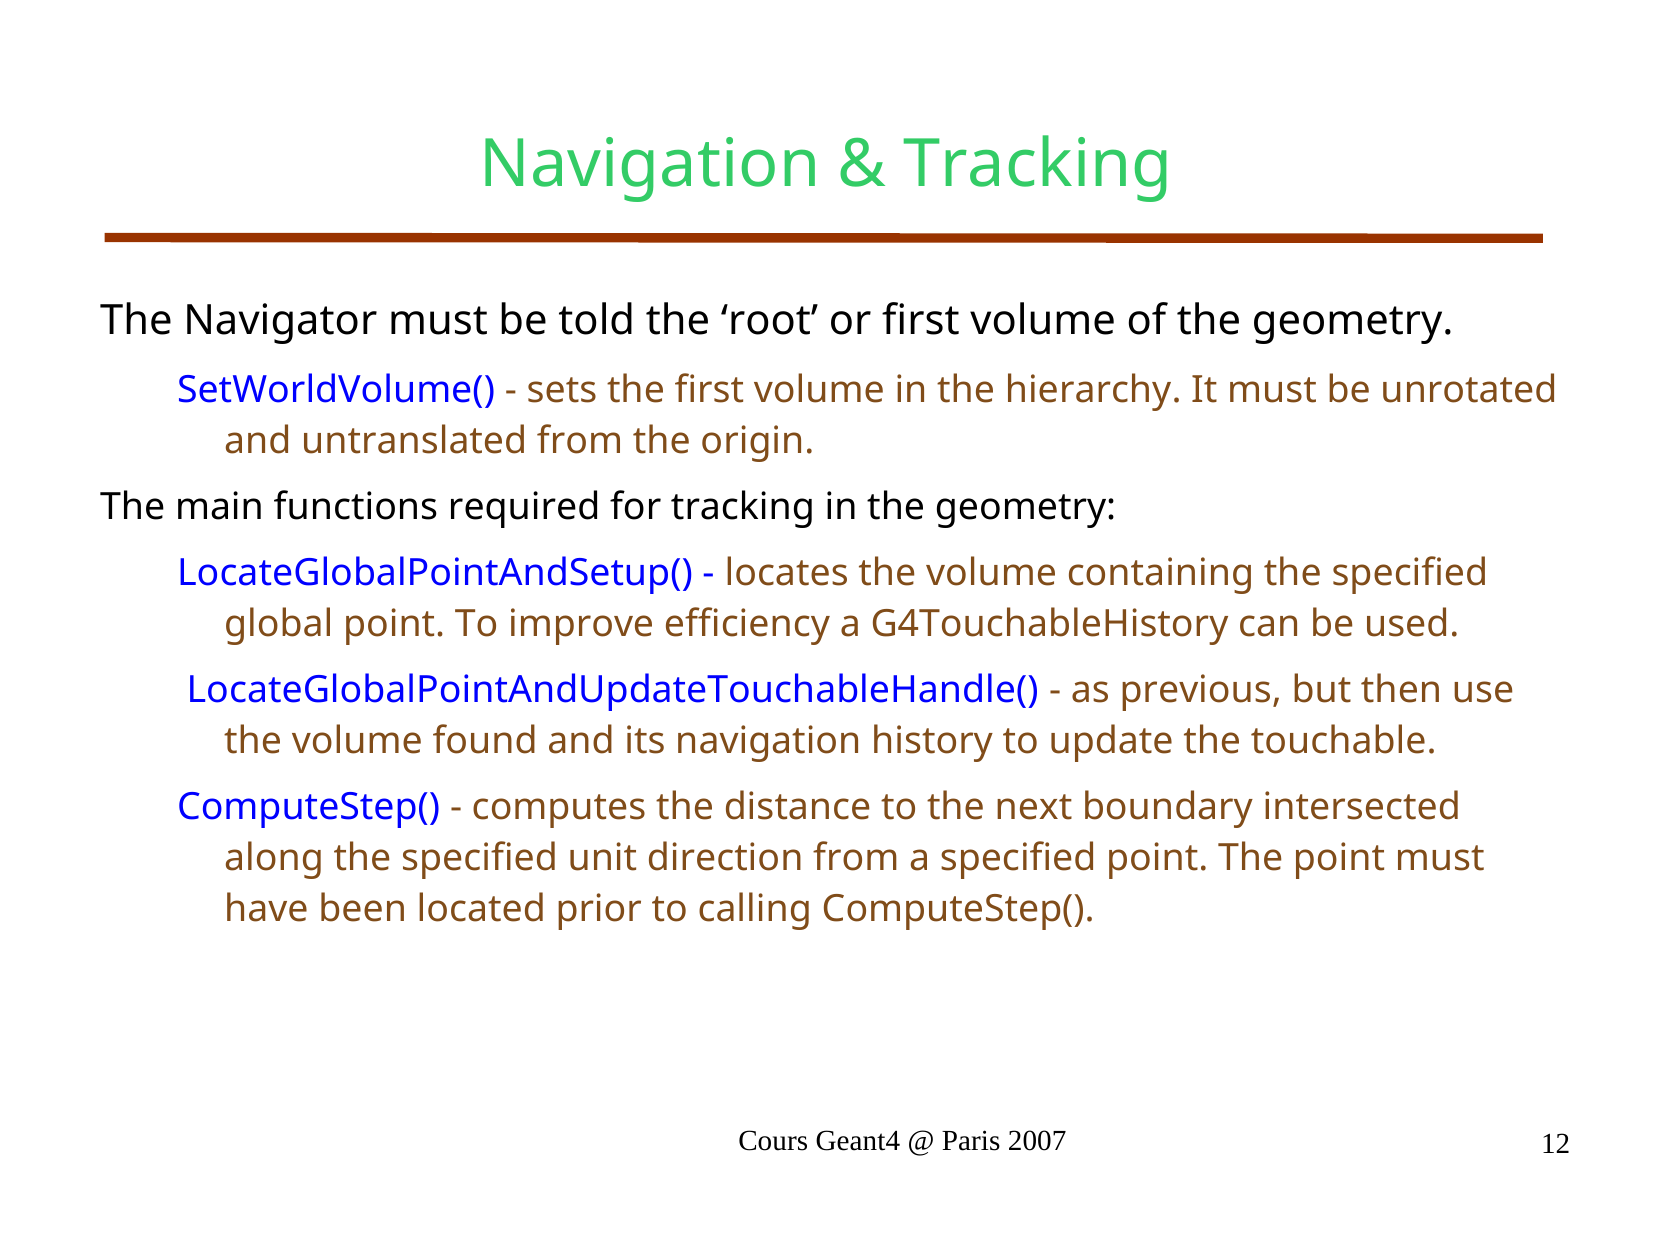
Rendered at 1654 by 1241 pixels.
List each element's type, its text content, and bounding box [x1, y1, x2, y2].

title Navigation & Tracking [82, 56, 1571, 250]
list The Navigator must be told the ‘root’ or first volume of the geometry. SetWorldVolume() - sets the first volume in the hierarchy. It must be unrotated and untranslated from the origin. The main functions required for tracking in the geometry: LocateGlobalPointAndSetup() - locates the volume containing the specified global point. To improve efficiency a G4TouchableHistory can be used. LocateGlobalPointAndUpdateTouchableHandle() - as previous, but then use the volume found and its navigation history to update the touchable. ComputeStep() - computes the distance to the next boundary intersected along the specified unit direction from a specified point. The point must have been located prior to calling ComputeStep(). [82, 290, 1571, 1123]
